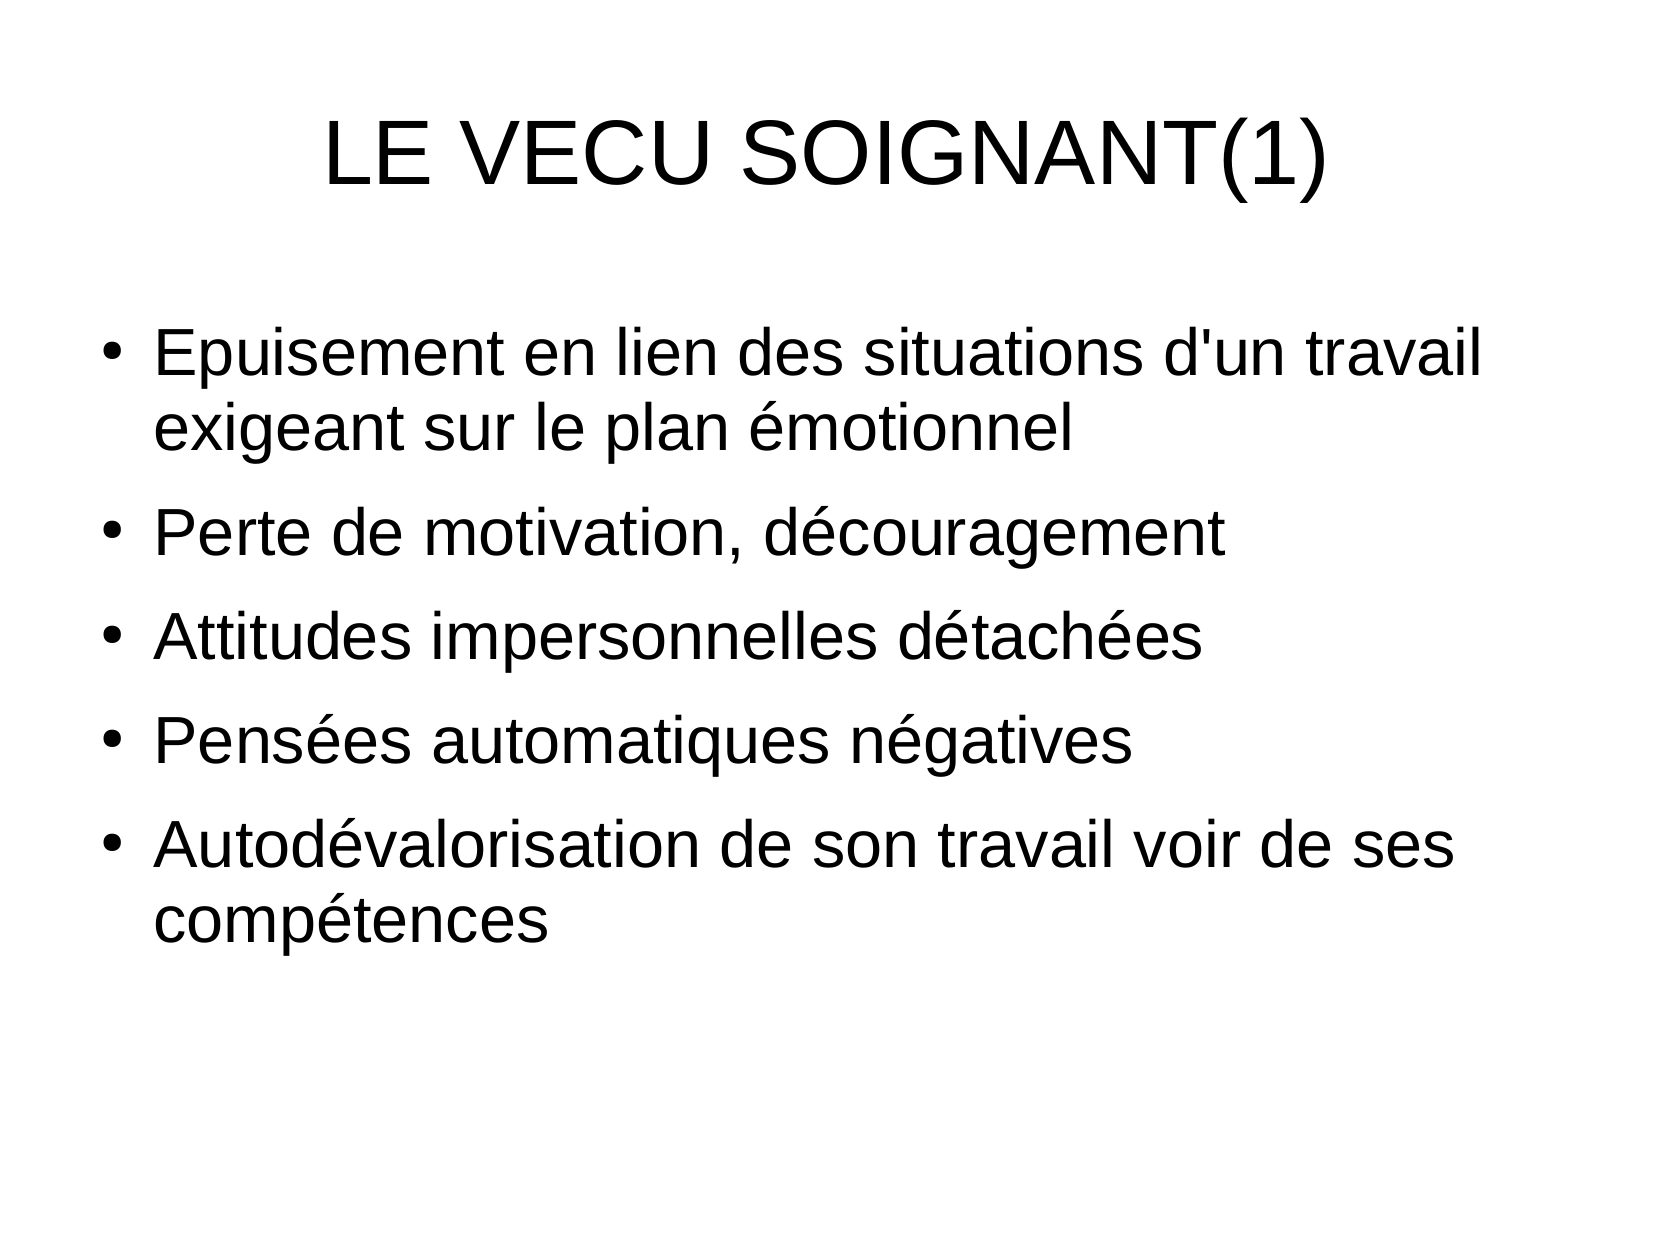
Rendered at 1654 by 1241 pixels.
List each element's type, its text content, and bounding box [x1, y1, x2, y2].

title LE VECU SOIGNANT(1) [82, 49, 1571, 257]
list Epuisement en lien des situations d'un travail exigeant sur le plan émotionnel Perte de motivation, découragement Attitudes impersonnelles détachées Pensées automatiques négatives Autodévalorisation de son travail voir de ses compétences [82, 315, 1571, 1134]
